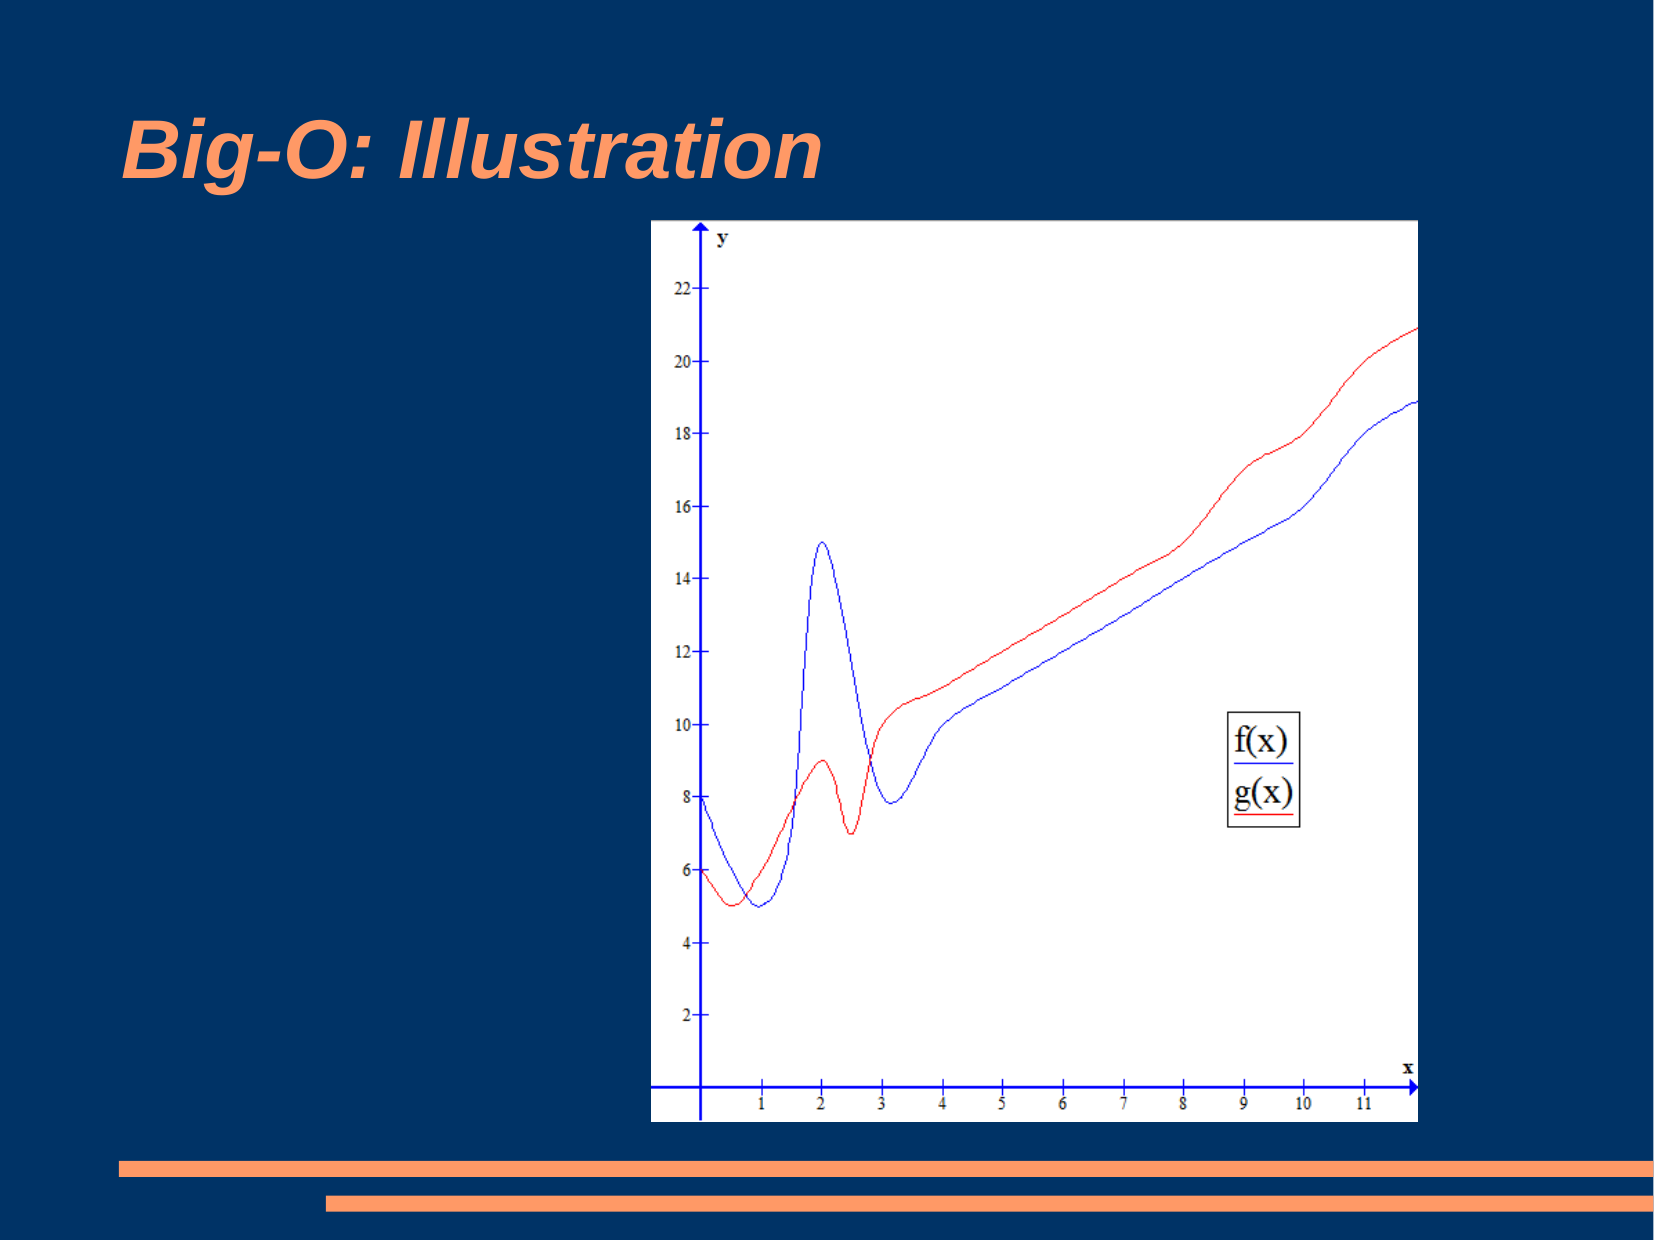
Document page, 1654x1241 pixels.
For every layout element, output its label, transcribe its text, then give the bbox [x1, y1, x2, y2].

picture [651, 220, 1418, 1123]
title Big-O: Illustration [121, 46, 1534, 254]
